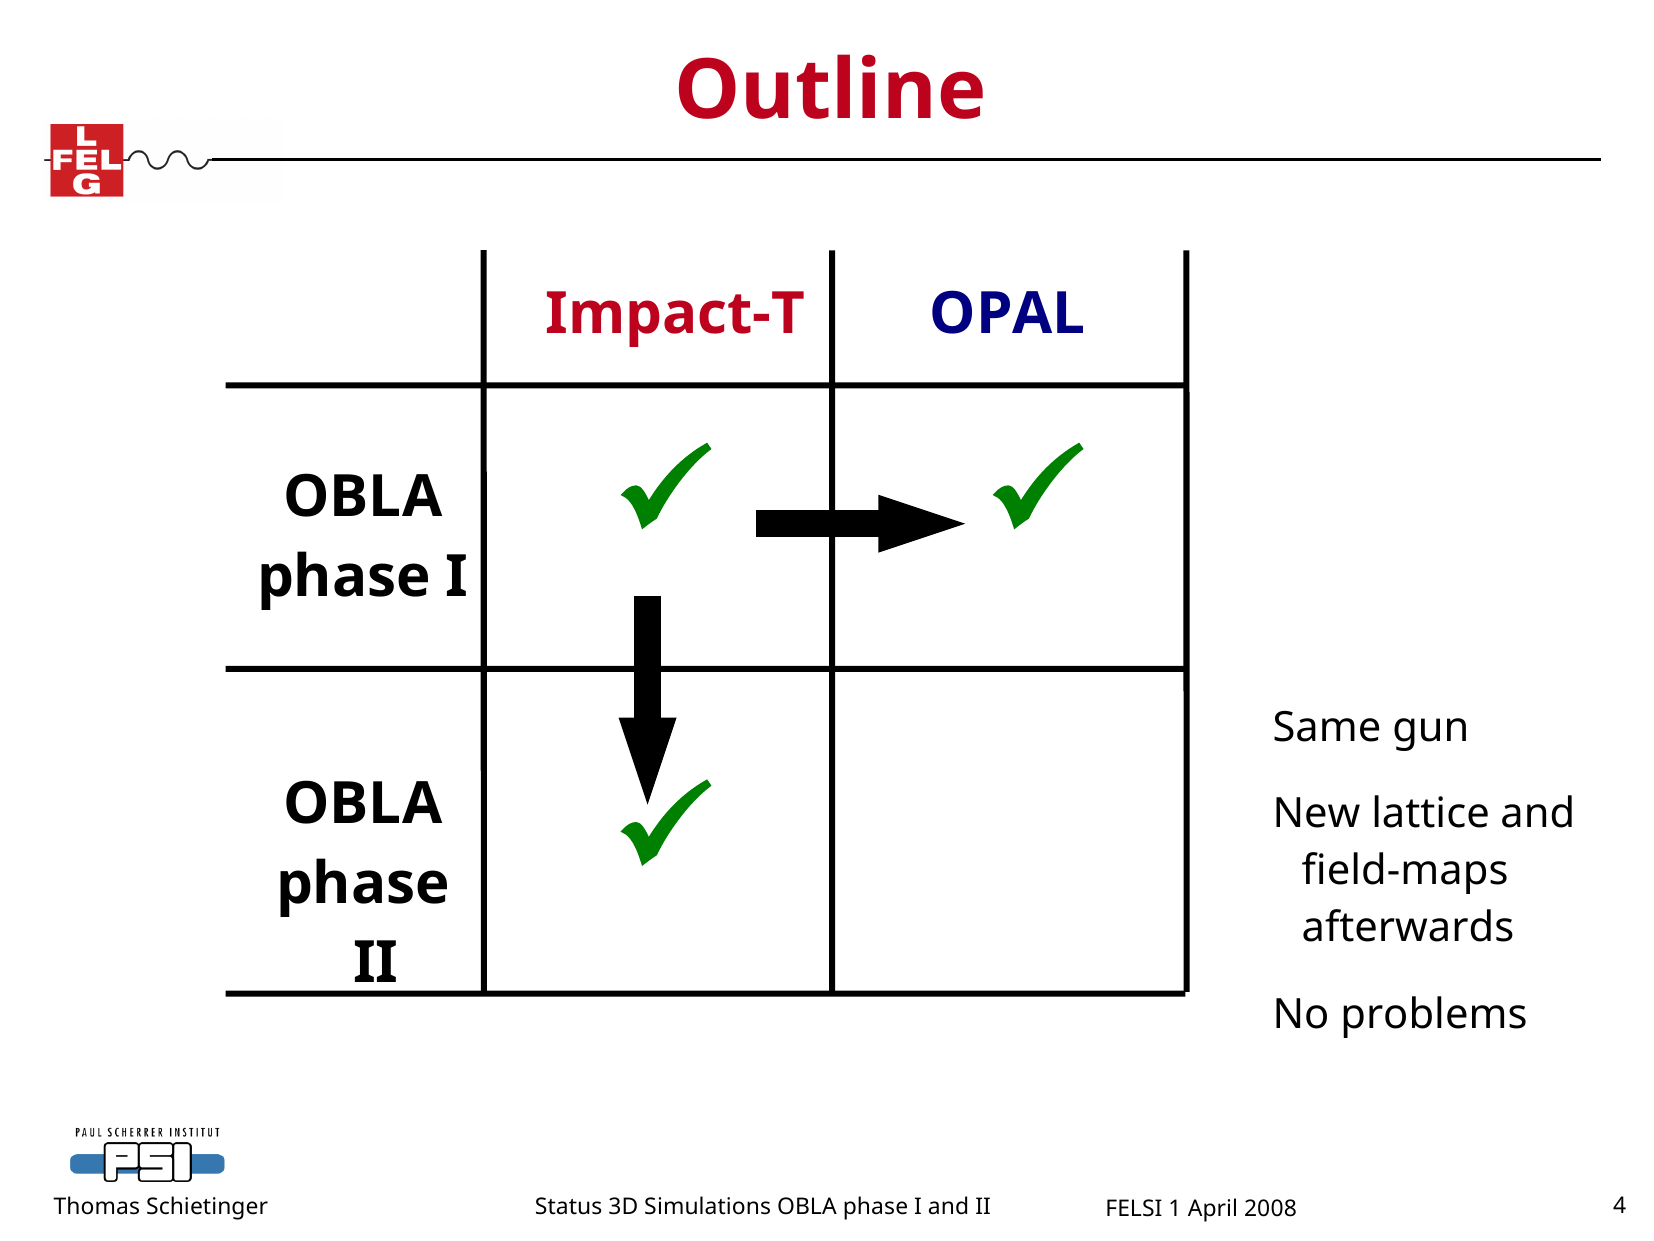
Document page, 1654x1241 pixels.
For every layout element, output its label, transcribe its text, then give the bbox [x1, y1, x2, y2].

text_box OBLA phase I [246, 454, 476, 591]
text_box ✓ [548, 454, 777, 609]
list Same gun New lattice and field-maps afterwards No problems [1248, 696, 1578, 1076]
text_box OPAL [926, 271, 1116, 340]
picture [61, 1115, 235, 1190]
text_box ✓ [548, 791, 777, 945]
text_box OBLA phase II [247, 761, 476, 898]
text_box ✓ [920, 454, 1149, 609]
text_box Impact-T [542, 271, 810, 340]
title Outline [124, 17, 1537, 156]
picture [42, 118, 283, 202]
